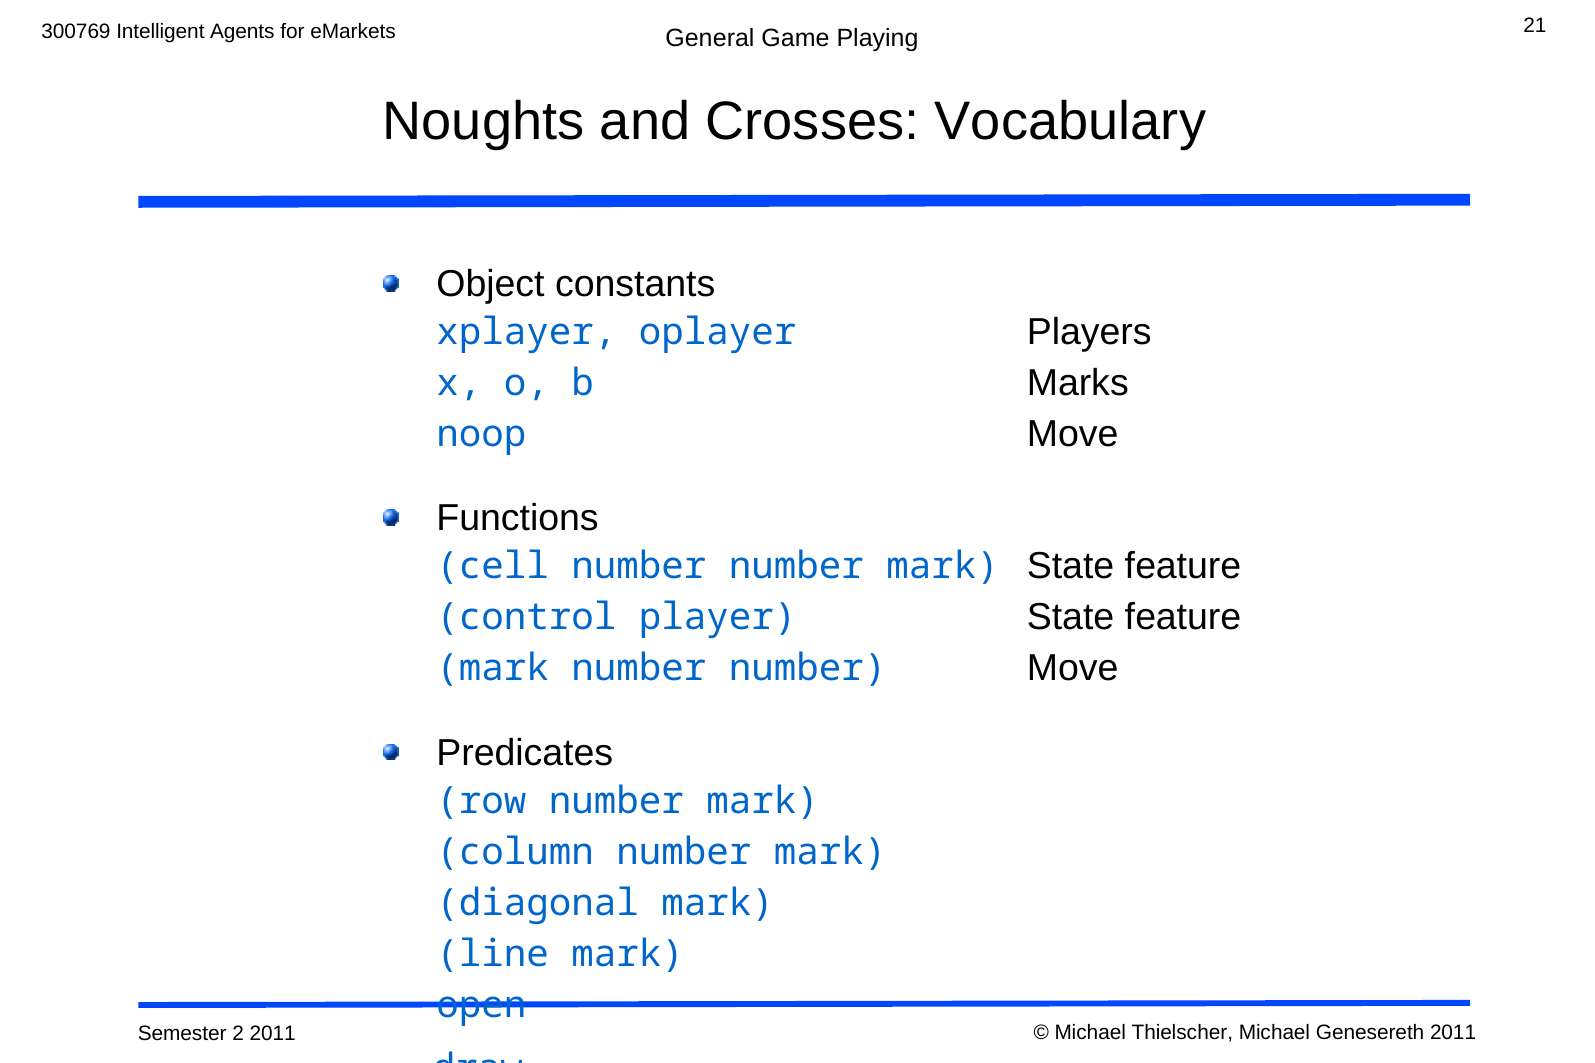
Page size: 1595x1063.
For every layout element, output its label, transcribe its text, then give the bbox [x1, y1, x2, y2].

list Object constants xplayer, oplayer Players x, o, b Marks noop Move Functions (cell number number mark) State feature (control player) State feature (mark number number) Move Predicates (row number mark) (column number mark) (diagonal mark) (line mark) open draw [365, 262, 1319, 988]
title Noughts and Crosses: Vocabulary [114, 51, 1476, 190]
